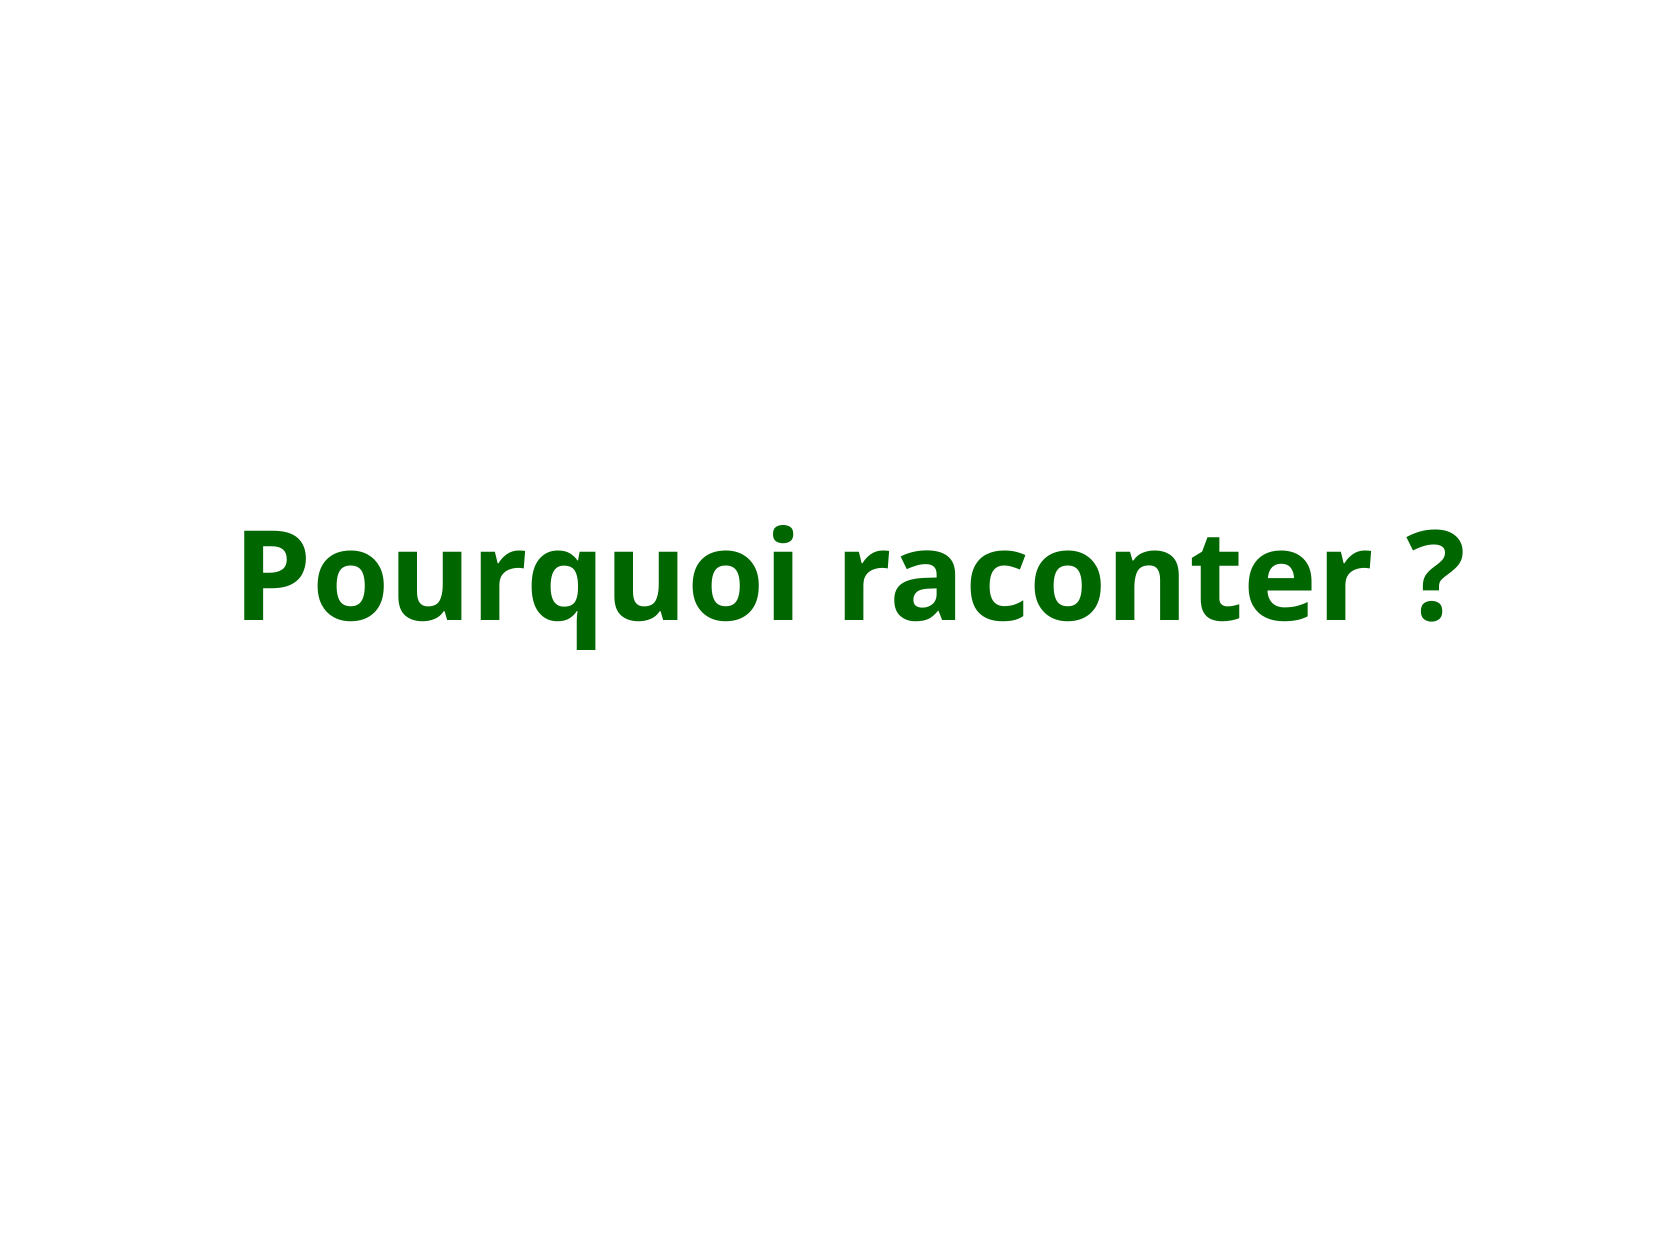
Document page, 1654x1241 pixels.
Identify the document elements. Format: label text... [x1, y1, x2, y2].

subtitle Pourquoi raconter ? [106, 212, 1595, 932]
